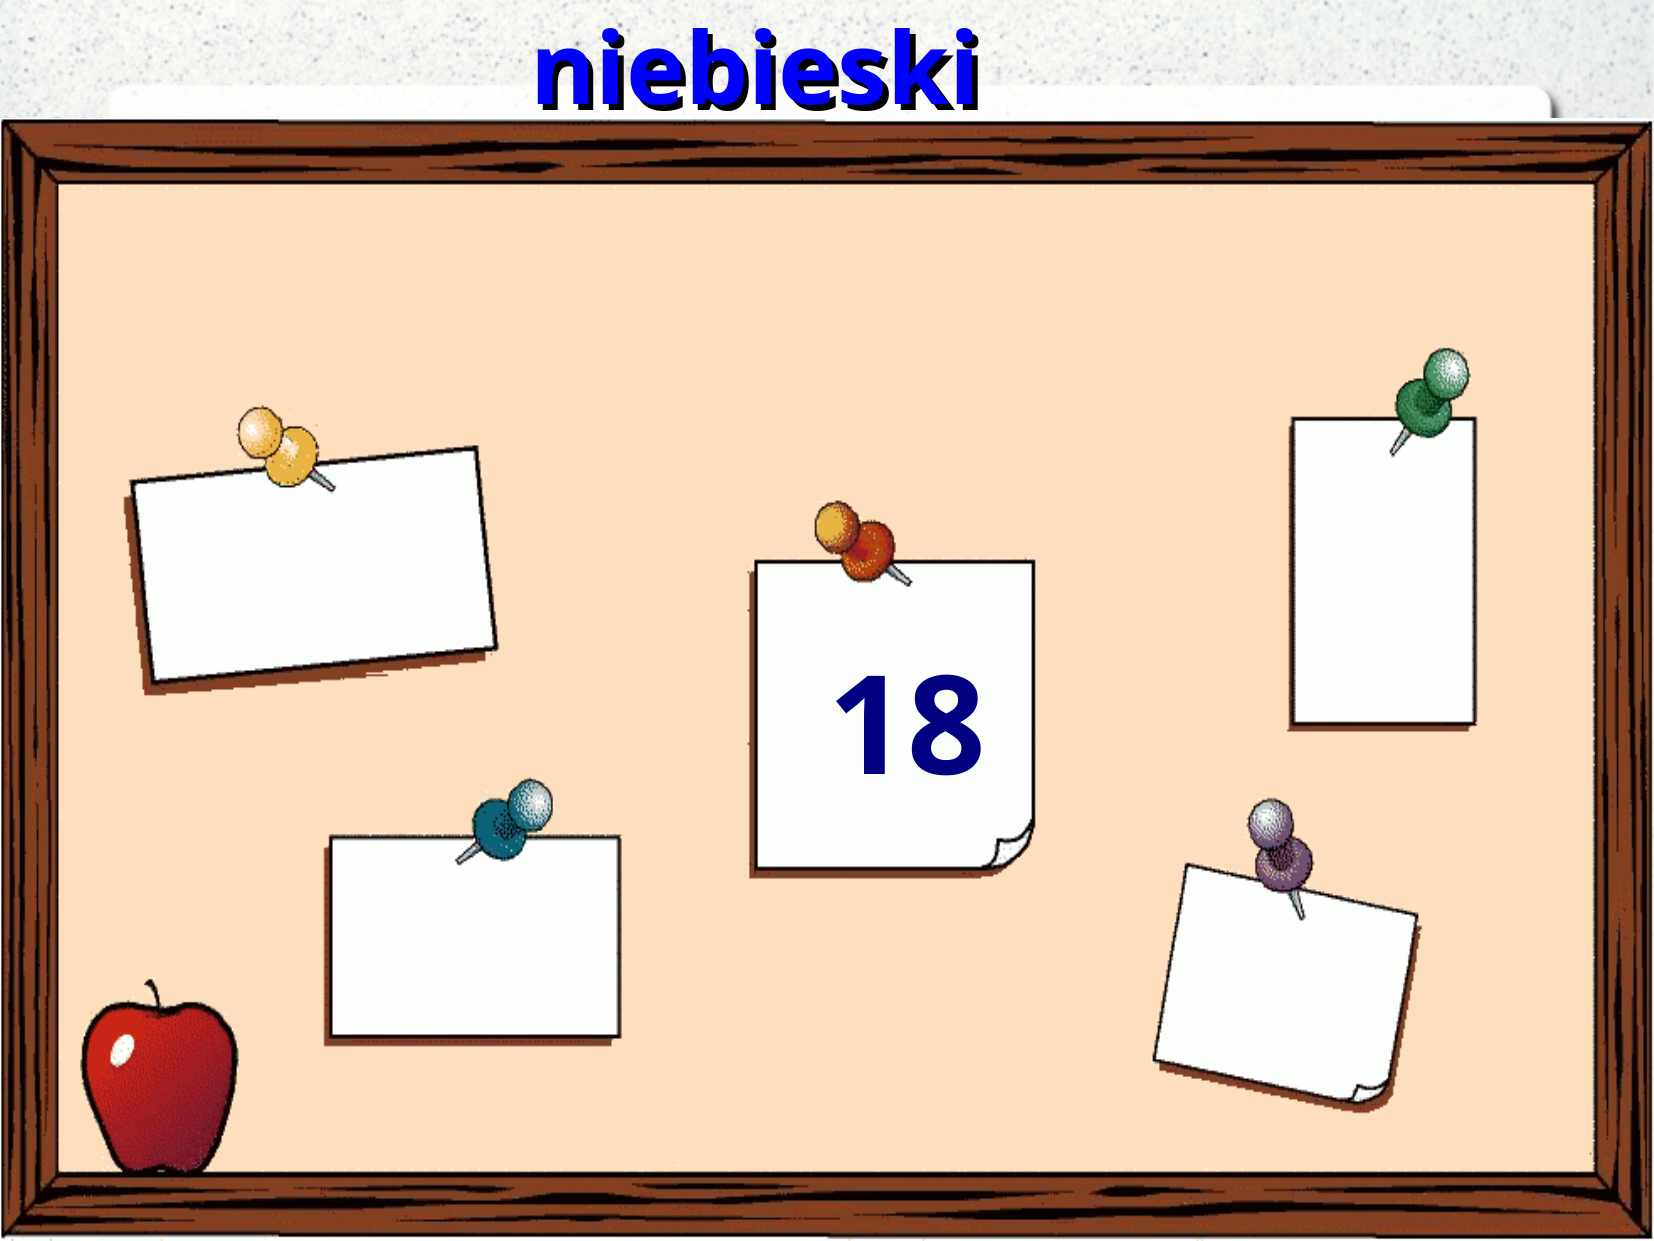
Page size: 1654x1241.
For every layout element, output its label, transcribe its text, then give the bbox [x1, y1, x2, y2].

picture [0, 0, 1654, 1241]
text_box [1151, 909, 1418, 1093]
text_box niebieski [354, 0, 1182, 146]
text_box 18 [767, 620, 1048, 803]
